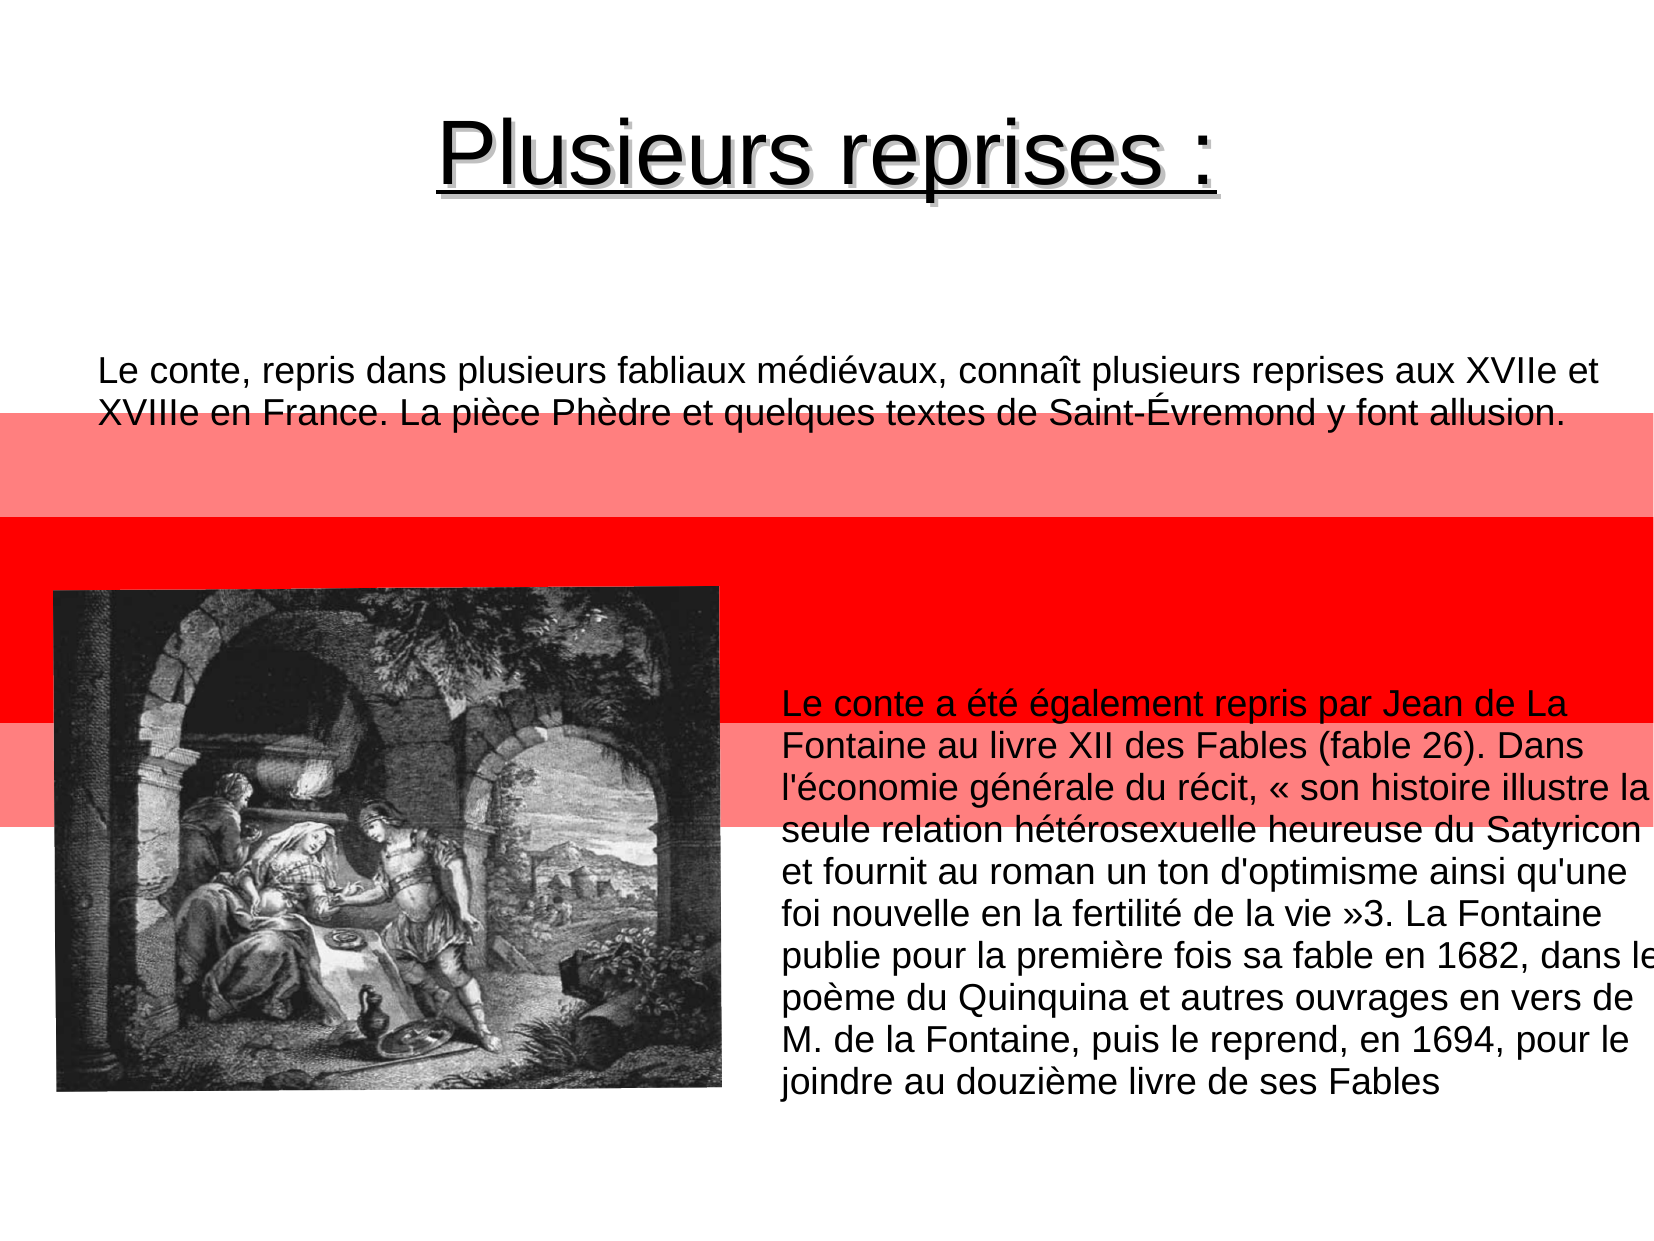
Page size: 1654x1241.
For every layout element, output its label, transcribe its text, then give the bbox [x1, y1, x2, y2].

title Plusieurs reprises : [82, 49, 1571, 257]
picture [52, 585, 722, 1092]
text_box Le conte, repris dans plusieurs fabliaux médiévaux, connaît plusieurs reprises aux XVIIe et XVIIIe en France. La pièce Phèdre et quelques textes de Saint-Évremond y font allusion. [82, 342, 1642, 442]
text_box Le conte a été également repris par Jean de La Fontaine au livre XII des Fables (fable 26). Dans l'économie générale du récit, « son histoire illustre la seule relation hétérosexuelle heureuse du Satyricon et fournit au roman un ton d'optimisme ainsi qu'une foi nouvelle en la fertilité de la vie »3. La Fontaine publie pour la première fois sa fable en 1682, dans le poème du Quinquina et autres ouvrages en vers de M. de la Fontaine, puis le reprend, en 1694, pour le joindre au douzième livre de ses Fables [766, 674, 1654, 1111]
